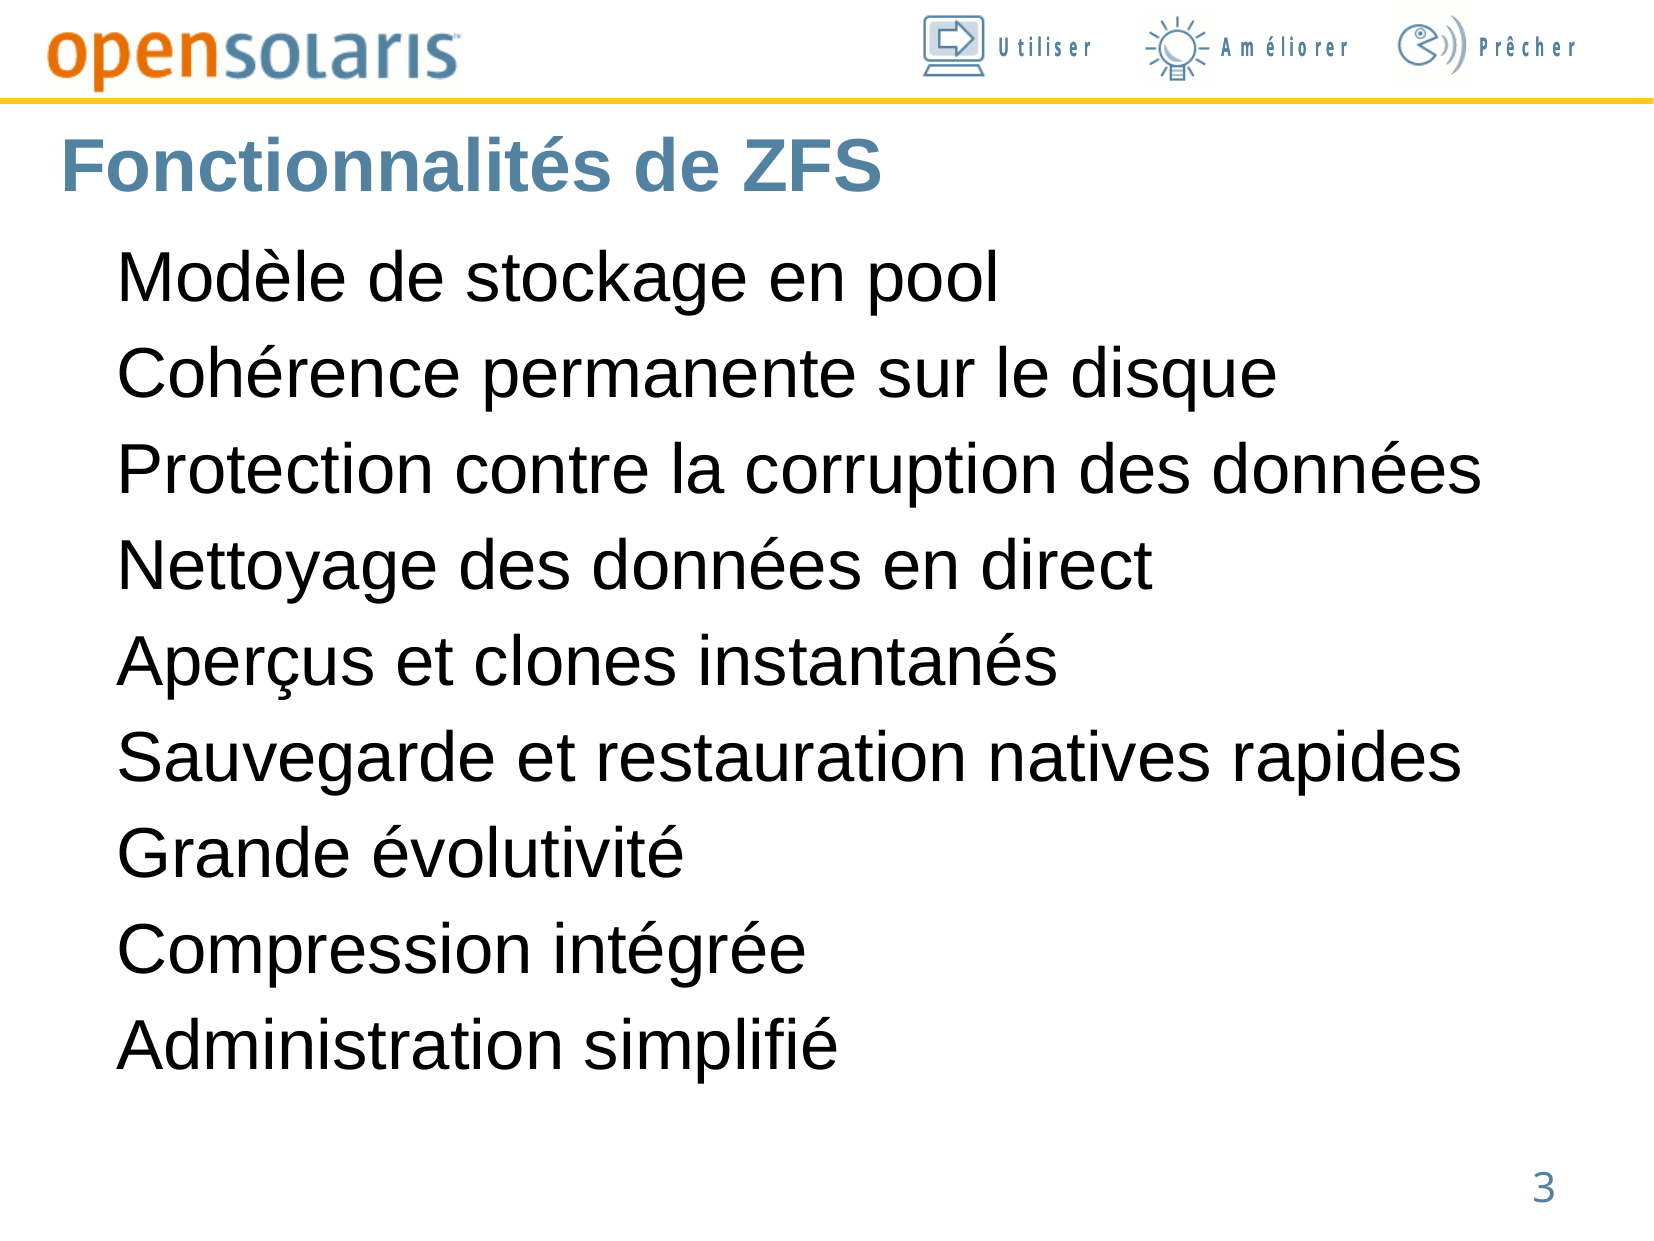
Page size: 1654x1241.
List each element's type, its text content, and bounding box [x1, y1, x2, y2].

list Modèle de stockage en pool Cohérence permanente sur le disque Protection contre la corruption des données Nettoyage des données en direct Aperçus et clones instantanés Sauvegarde et restauration natives rapides Grande évolutivité Compression intégrée Administration simplifié [98, 237, 1556, 1151]
title Fonctionnalités de ZFS [60, 120, 1534, 211]
picture [46, 31, 462, 94]
